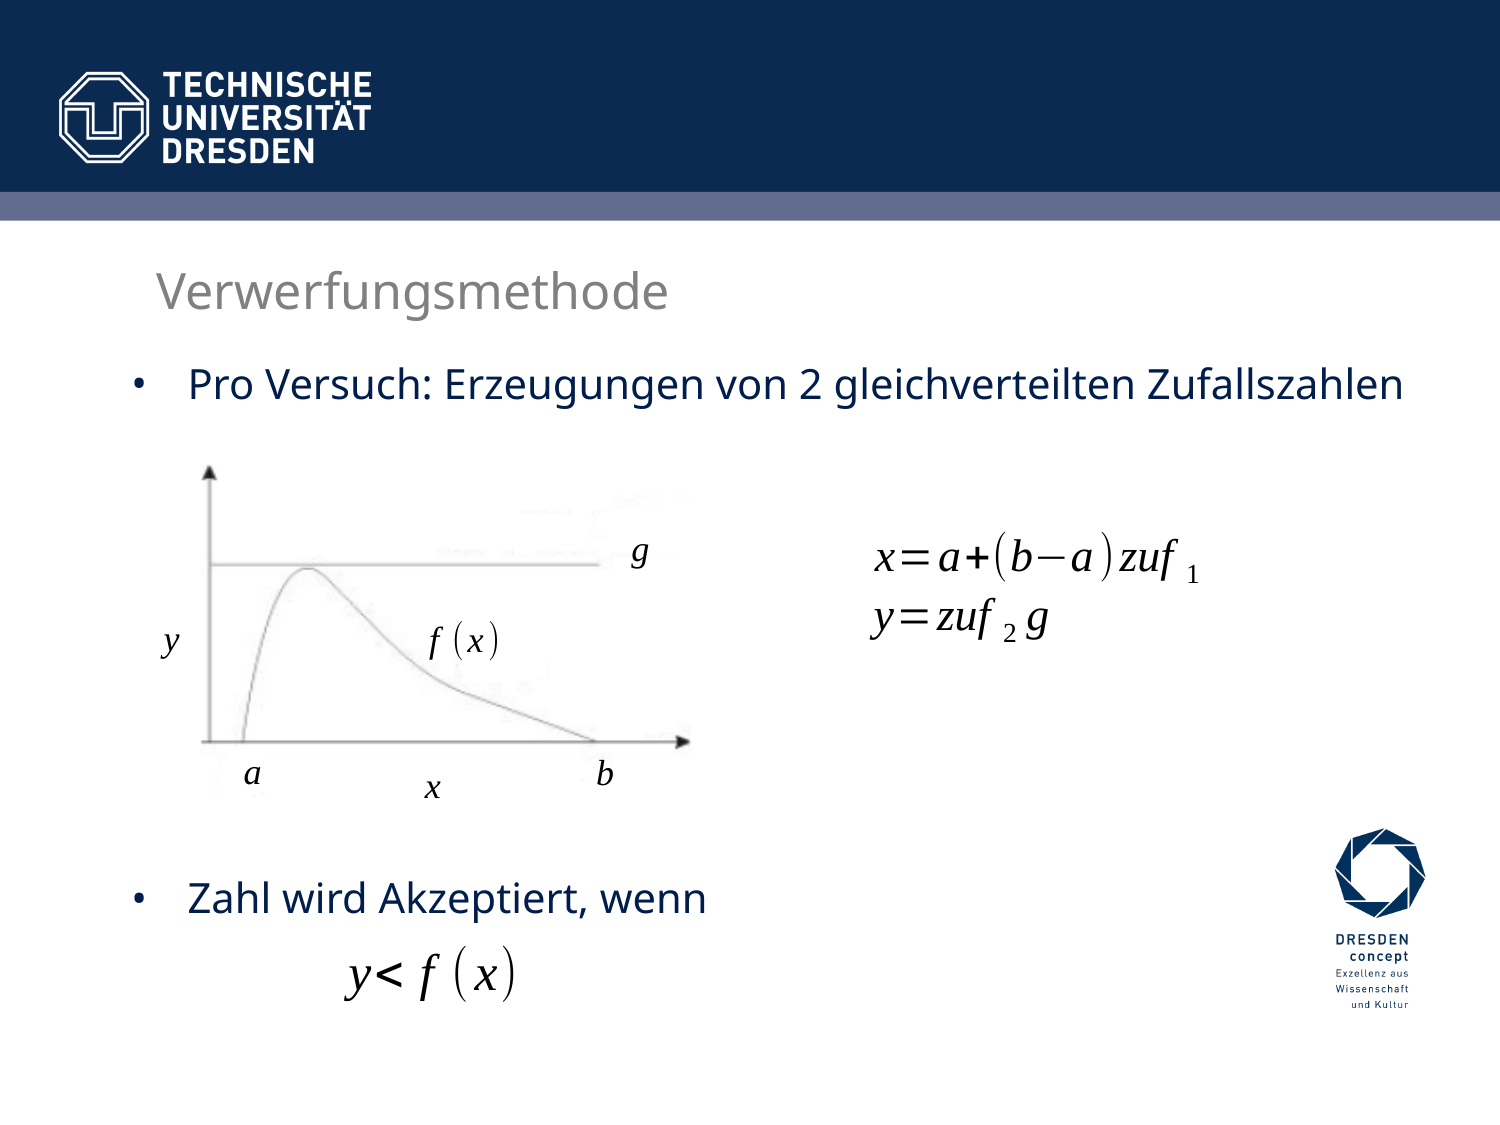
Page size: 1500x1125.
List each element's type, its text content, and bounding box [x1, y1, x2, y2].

picture [58, 71, 371, 164]
list Pro Versuch: Erzeugungen von 2 gleichverteilten Zufallszahlen Zahl wird Akzeptiert, wenn [75, 354, 1425, 918]
chart [856, 531, 1211, 650]
picture [1328, 822, 1430, 1016]
title Verwerfungsmethode [156, 196, 1388, 354]
chart [328, 944, 532, 1004]
